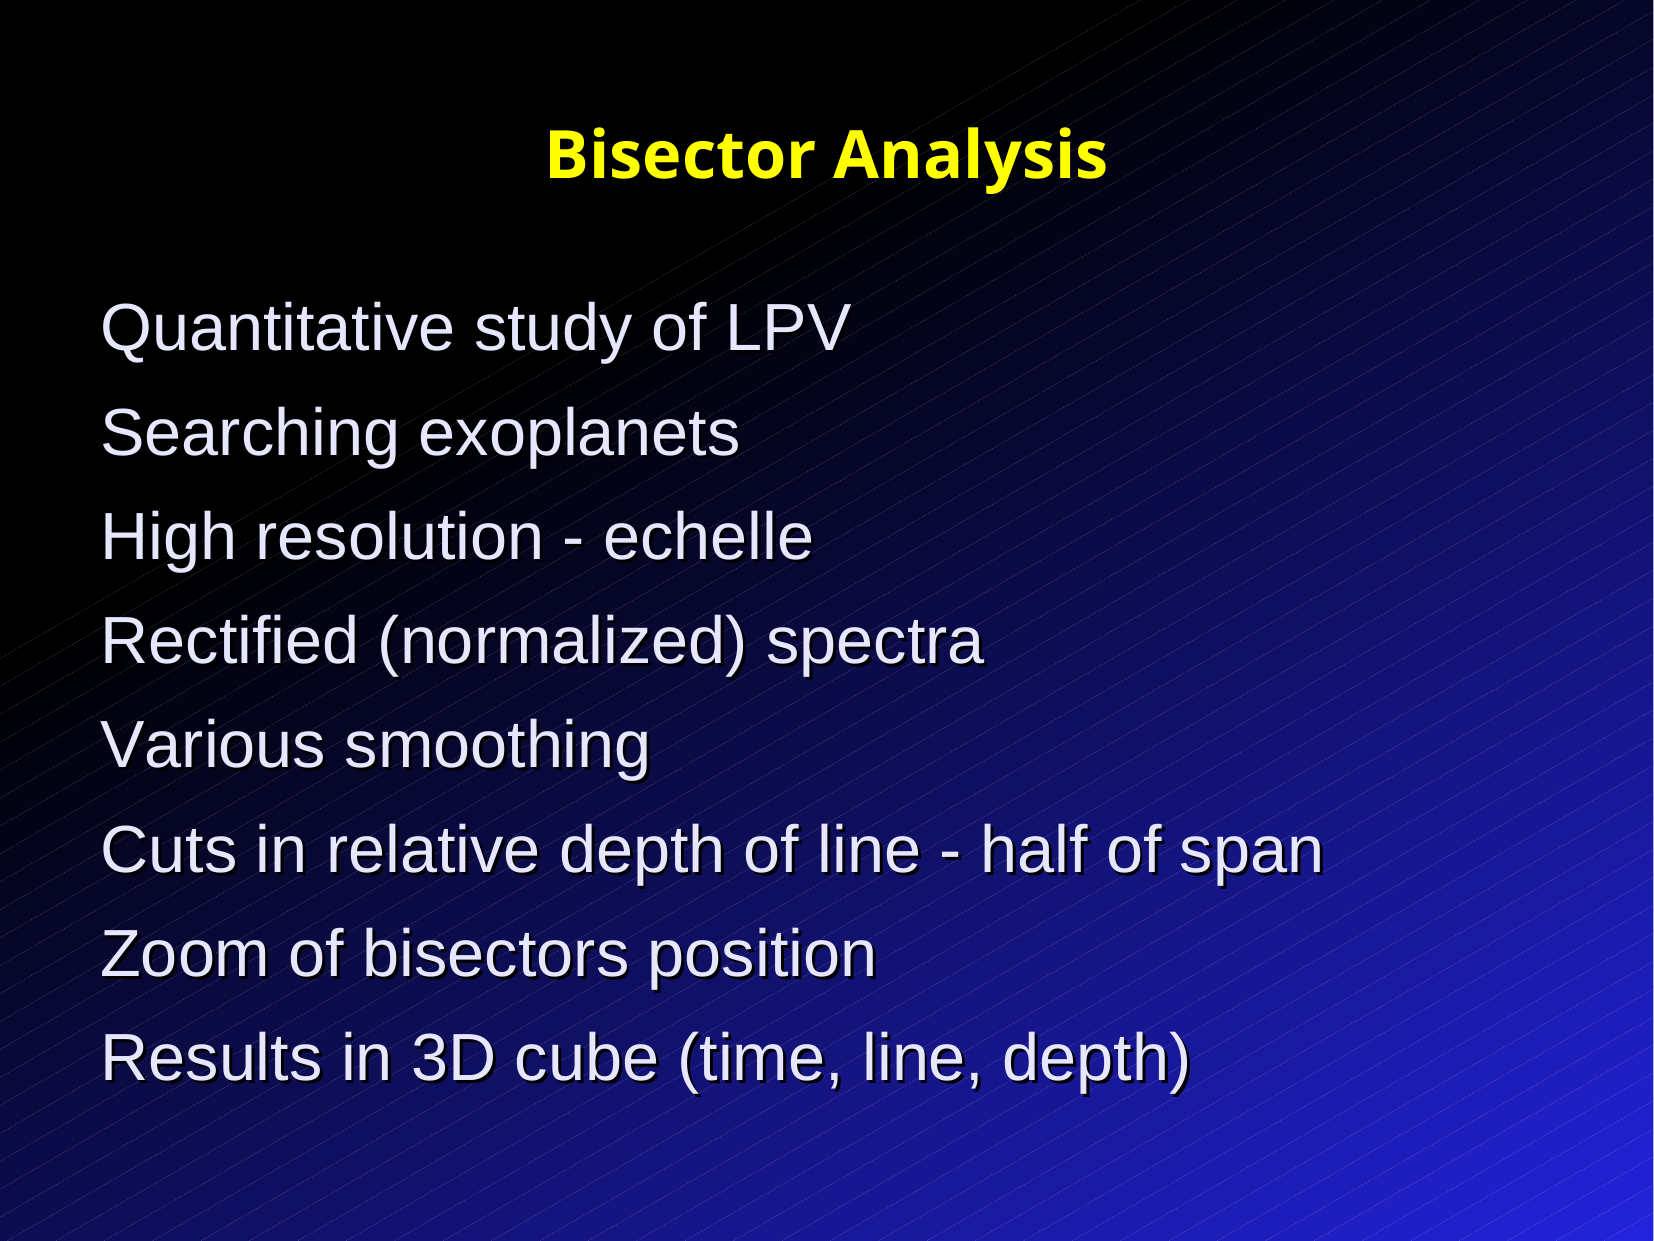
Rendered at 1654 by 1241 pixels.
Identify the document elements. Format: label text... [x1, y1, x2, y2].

title Bisector Analysis [82, 49, 1571, 257]
list Quantitative study of LPV Searching exoplanets High resolution - echelle Rectified (normalized) spectra Various smoothing Cuts in relative depth of line - half of span Zoom of bisectors position Results in 3D cube (time, line, depth) [82, 290, 1571, 1096]
